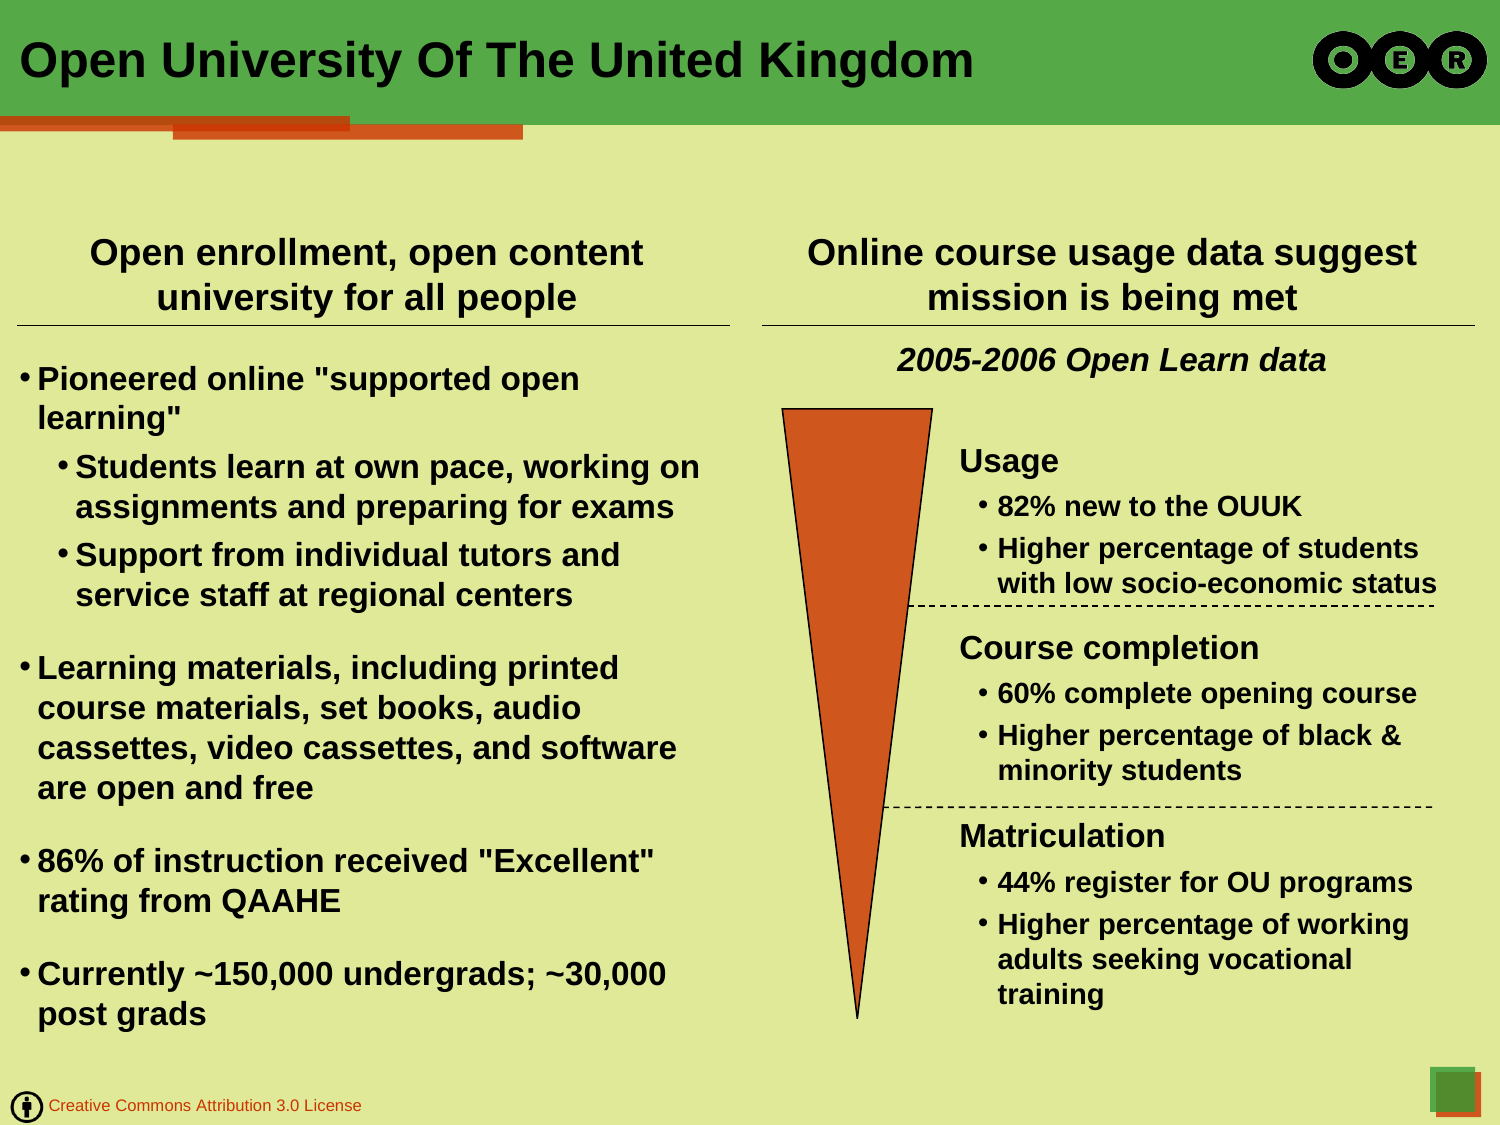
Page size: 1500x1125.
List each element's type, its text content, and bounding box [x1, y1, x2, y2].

text_box Course completion 60% complete opening course Higher percentage of black & minority students [944, 618, 1466, 795]
text_box 2005-2006 Open Learn data [749, 330, 1476, 387]
text_box Open University Of The United Kingdom [4, 27, 1293, 97]
picture [1306, 31, 1494, 94]
text_box Online course usage data suggest mission is being met [749, 220, 1476, 327]
picture [7, 1088, 46, 1125]
text_box Usage 82% new to the OUUK Higher percentage of students with low socio-economic status [944, 431, 1466, 608]
text_box Matriculation 44% register for OU programs Higher percentage of working adults seeking vocational training [944, 806, 1466, 1018]
text_box Open enrollment, open content university for all people [4, 220, 730, 327]
text_box Pioneered online "supported open learning" Students learn at own pace, working on assignments and preparing for exams Support from individual tutors and service staff at regional centers Learning materials, including printed course materials, set books, audio cassettes, video cassettes, and software are open and free 86% of instruction received "Excellent" rating from QAAHE Currently ~150,000 undergrads; ~30,000 post grads [4, 349, 730, 1041]
text_box [782, 408, 933, 1019]
